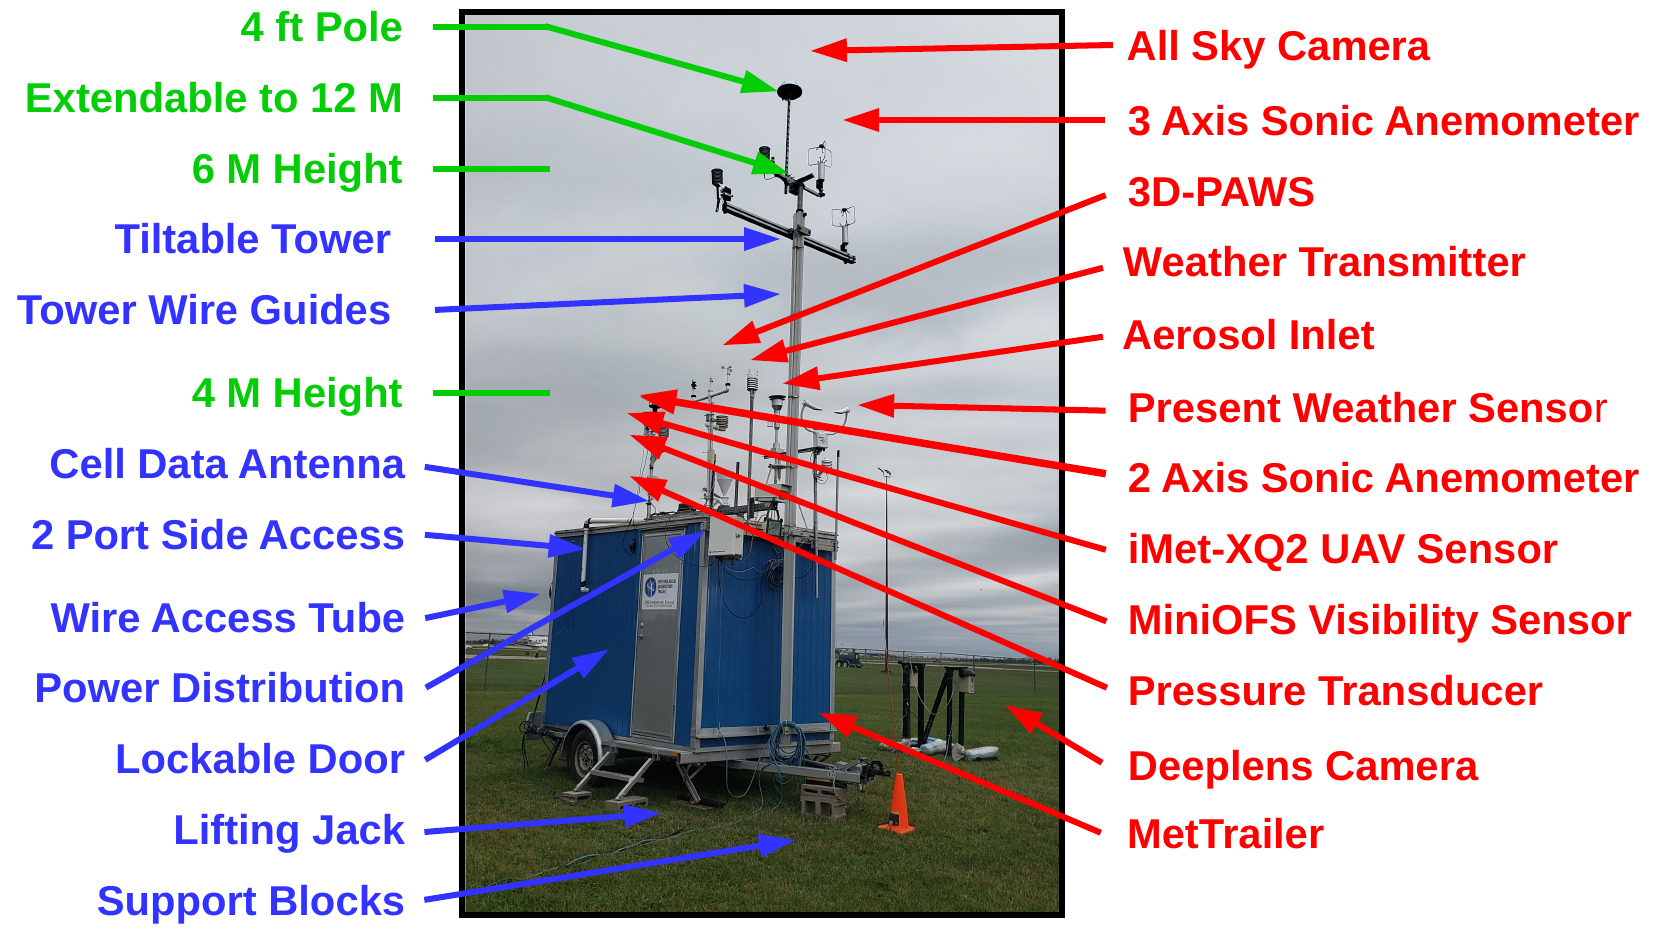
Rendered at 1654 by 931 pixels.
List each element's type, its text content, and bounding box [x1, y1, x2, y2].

picture [664, 406, 1060, 533]
text_box Support Blocks [0, 870, 421, 931]
text_box 2 Port Side Access [0, 542, 421, 569]
text_box 3 Axis Sonic Anemometer [1113, 90, 1654, 152]
text_box Pressure Transducer [1113, 660, 1654, 722]
text_box Extendable to 12 M [0, 67, 418, 132]
text_box Power Distribution [0, 657, 421, 722]
text_box Lockable Door [0, 728, 421, 793]
text_box 6 M Height [0, 137, 418, 202]
text_box iMet-XQ2 UAV Sensor [1113, 518, 1654, 580]
text_box Lifting Jack [0, 799, 421, 864]
text_box Tower Wire Guides [0, 279, 418, 344]
text_box All Sky Camera [1111, 15, 1469, 77]
text_box Weather Transmitter [1101, 231, 1548, 296]
text_box Aerosol Inlet [1107, 304, 1411, 369]
text_box Wire Access Tube [0, 586, 421, 651]
text_box 4 M Height [0, 362, 418, 427]
text_box MiniOFS Visibility Sensor [1113, 589, 1654, 651]
text_box MetTrailer [1112, 803, 1654, 871]
picture [465, 15, 1060, 912]
text_box Deeplens Camera [1113, 735, 1496, 797]
text_box Tiltable Tower [0, 208, 418, 273]
text_box 4 ft Pole [0, 0, 418, 61]
text_box 2 Axis Sonic Anemometer [1113, 447, 1654, 510]
text_box 3D-PAWS [1113, 160, 1560, 226]
text_box Present Weather Sensor [1113, 376, 1639, 439]
text_box Cell Data Antenna [0, 433, 421, 542]
